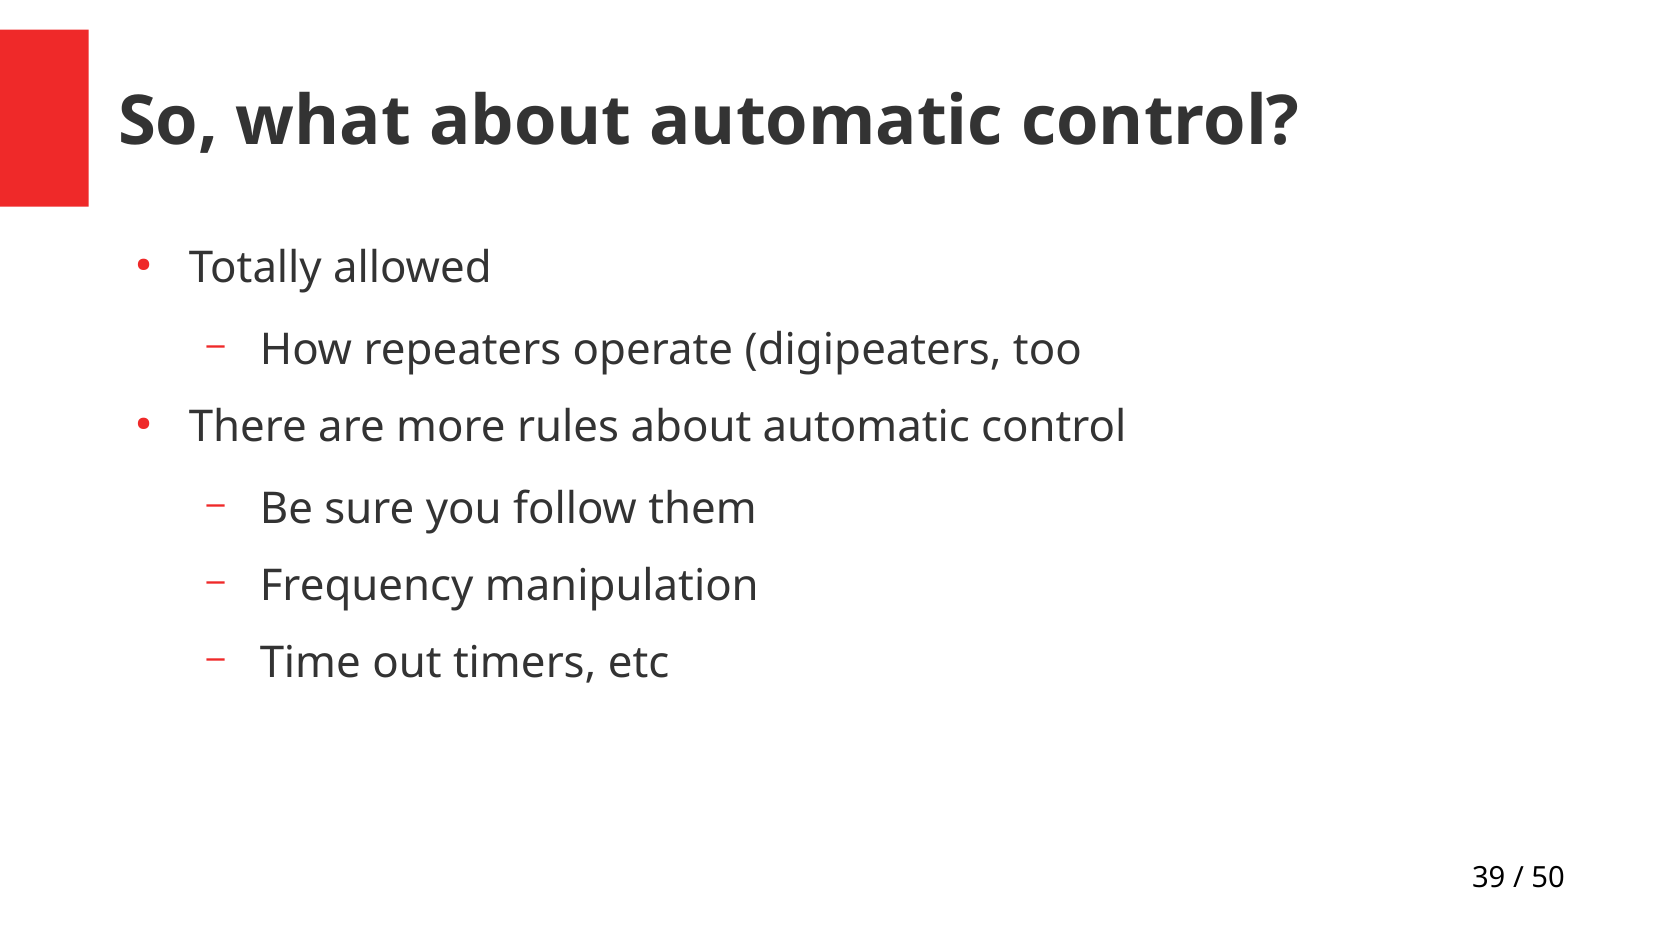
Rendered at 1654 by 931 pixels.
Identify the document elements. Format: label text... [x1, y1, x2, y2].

list Totally allowed How repeaters operate (digipeaters, too There are more rules about automatic control Be sure you follow them Frequency manipulation Time out timers, etc [118, 236, 1595, 798]
title So, what about automatic control? [118, 29, 1595, 207]
